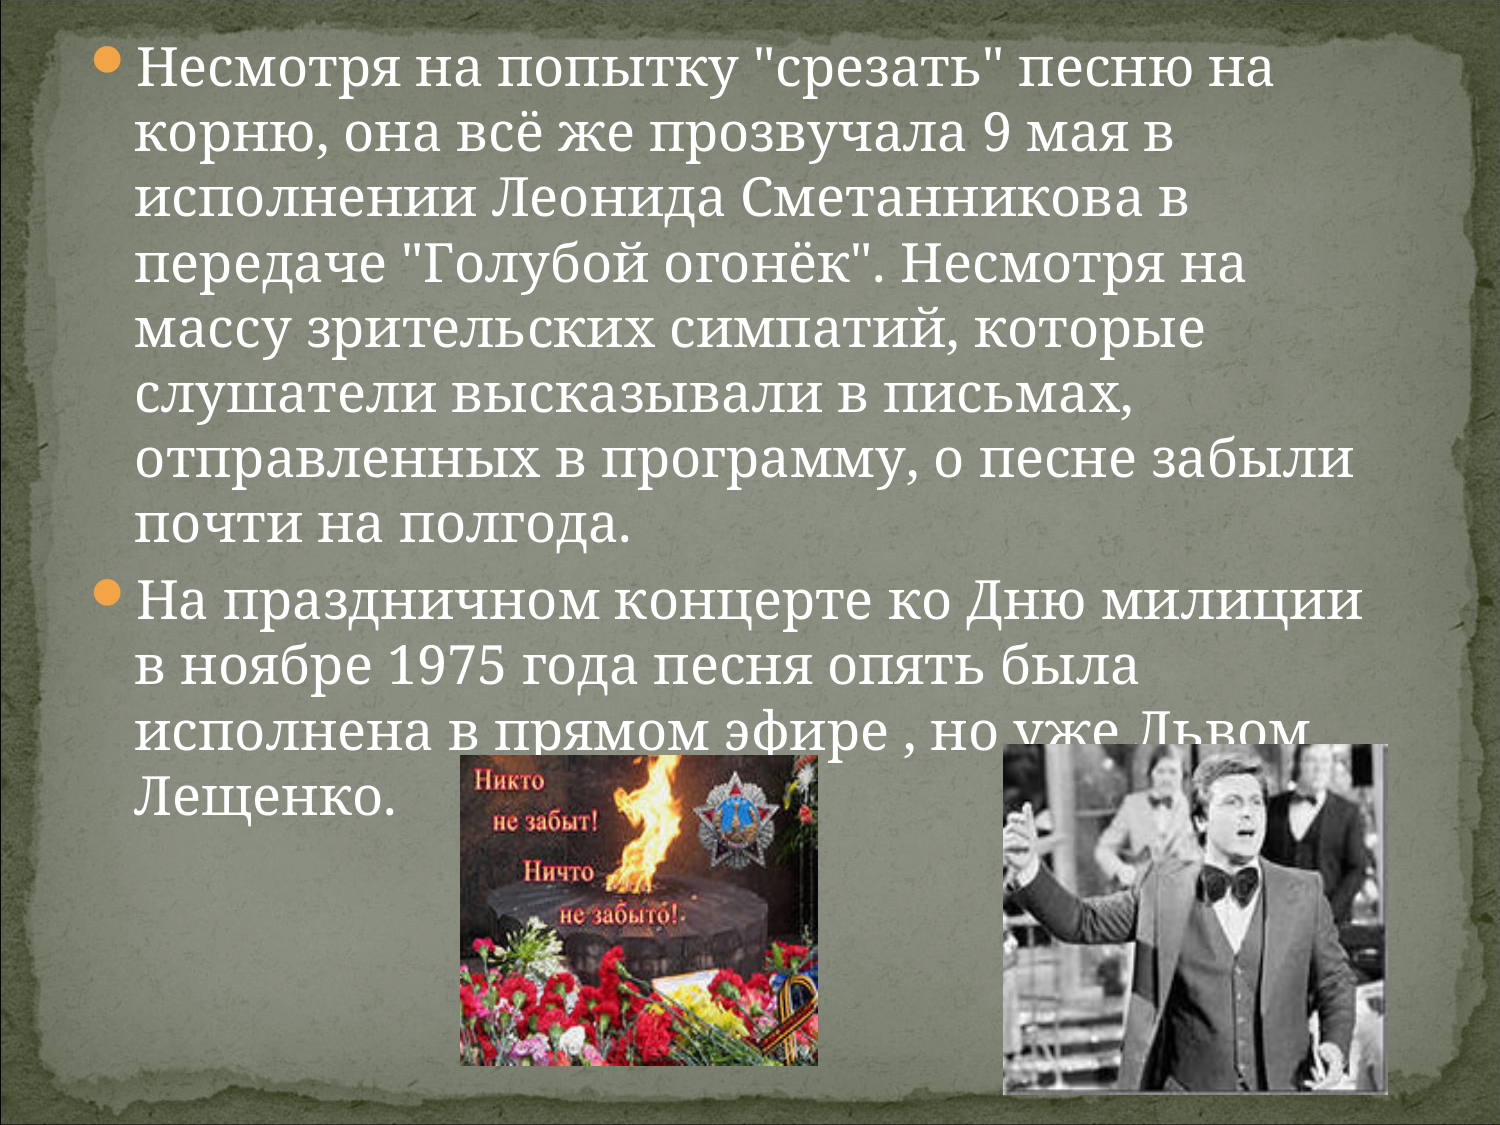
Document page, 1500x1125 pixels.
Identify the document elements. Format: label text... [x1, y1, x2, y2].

title [75, 0, 1426, 88]
list Несмотря на попытку "срезать" песню на корню, она всё же прозвучала 9 мая в исполнении Леонида Сметанникова в передаче "Голубой огонёк". Несмотря на массу зрительских симпатий, которые слушатели высказывали в письмах, отправленных в программу, о песне забыли почти на полгода. На праздничном концерте ко Дню милиции в ноябре 1975 года песня опять была исполнена в прямом эфире , но уже Львом Лещенко. [75, 88, 1426, 1001]
picture [0, 0, 1500, 1125]
